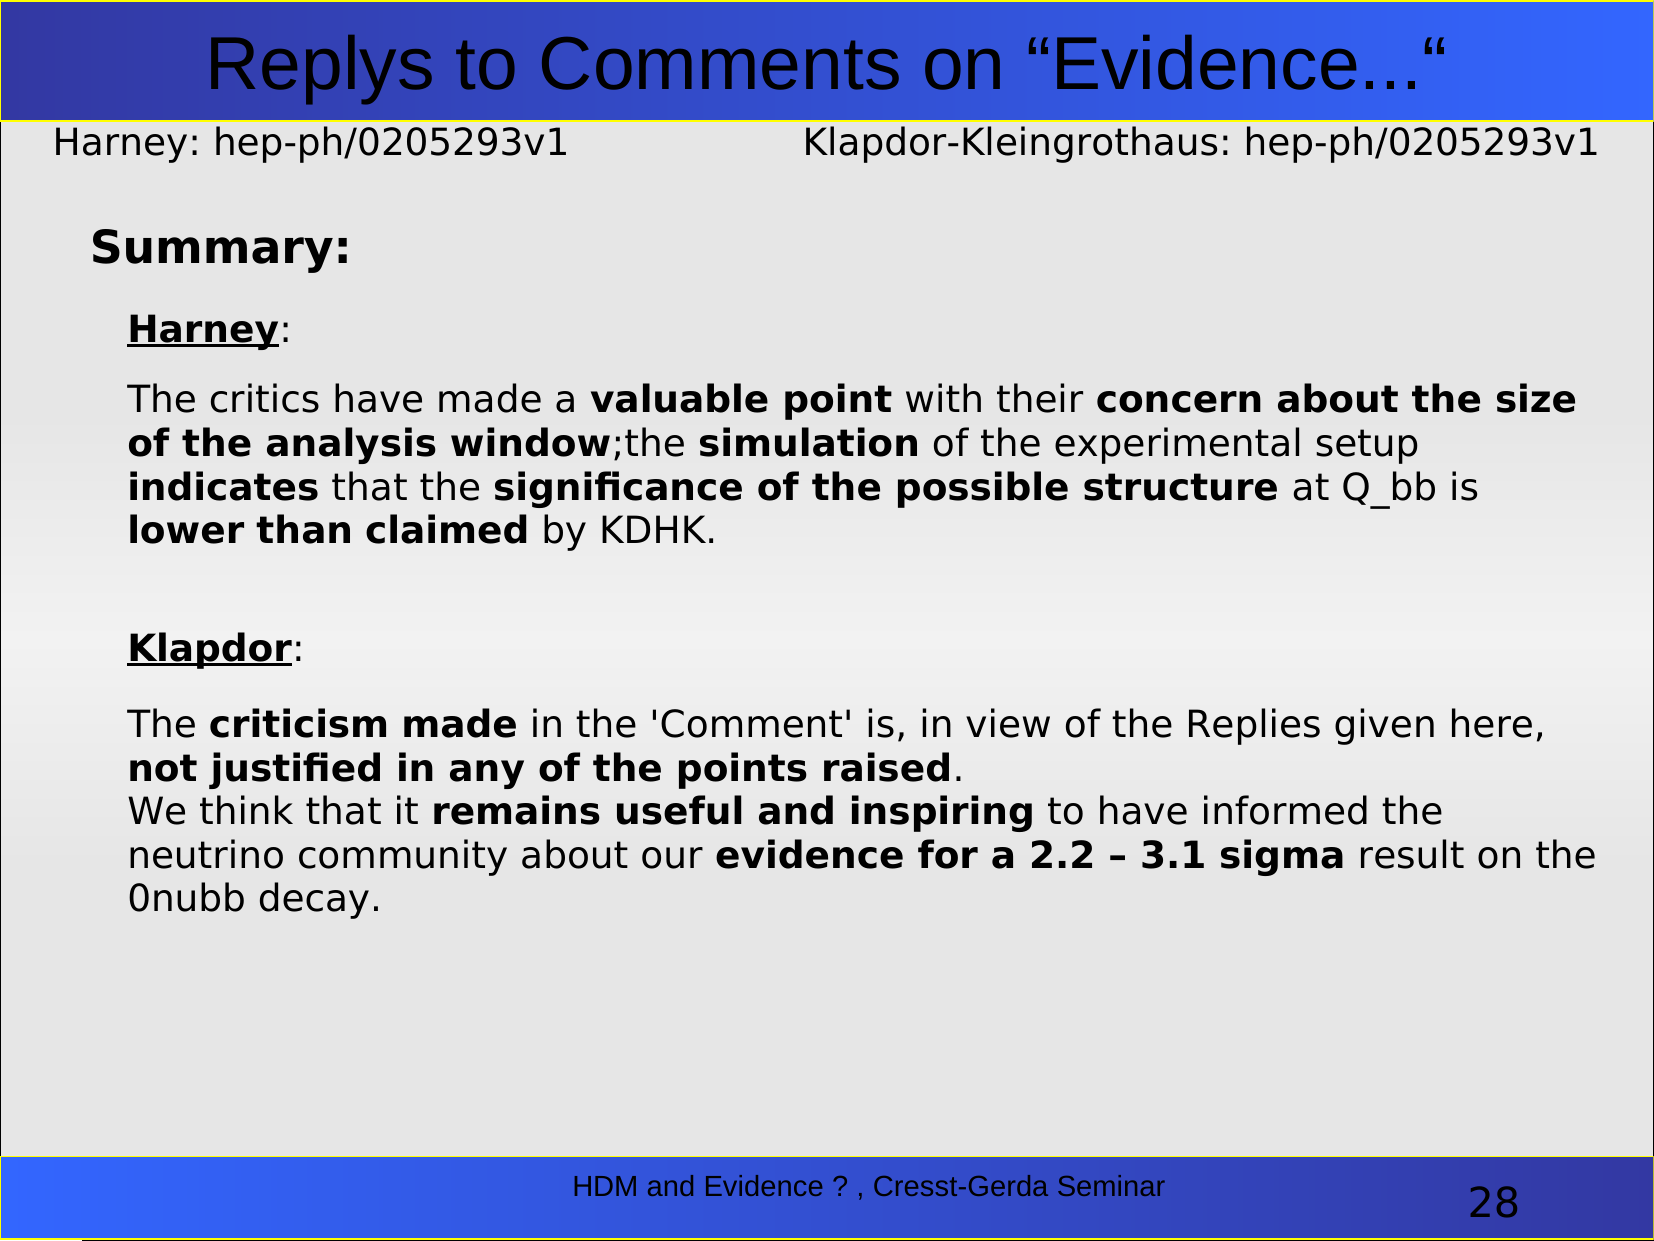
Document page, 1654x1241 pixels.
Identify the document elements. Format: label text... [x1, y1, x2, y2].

title Replys to Comments on “Evidence...“ [0, 0, 1654, 112]
text_box Harney: [112, 300, 563, 359]
text_box Harney: hep-ph/0205293v1 Klapdor-Kleingrothaus: hep-ph/0205293v1 [0, 112, 1654, 172]
text_box Klapdor: [112, 618, 563, 678]
text_box The critics have made a valuable point with their concern about the size of the analysis window;the simulation of the experimental setup indicates that the significance of the possible structure at Q_bb is lower than claimed by KDHK. [112, 370, 1613, 560]
text_box Summary: [75, 213, 1654, 282]
text_box The criticism made in the 'Comment' is, in view of the Replies given here, not justified in any of the points raised. We think that it remains useful and inspiring to have informed the neutrino community about our evidence for a 2.2 – 3.1 sigma result on the 0nubb decay. [112, 695, 1613, 929]
